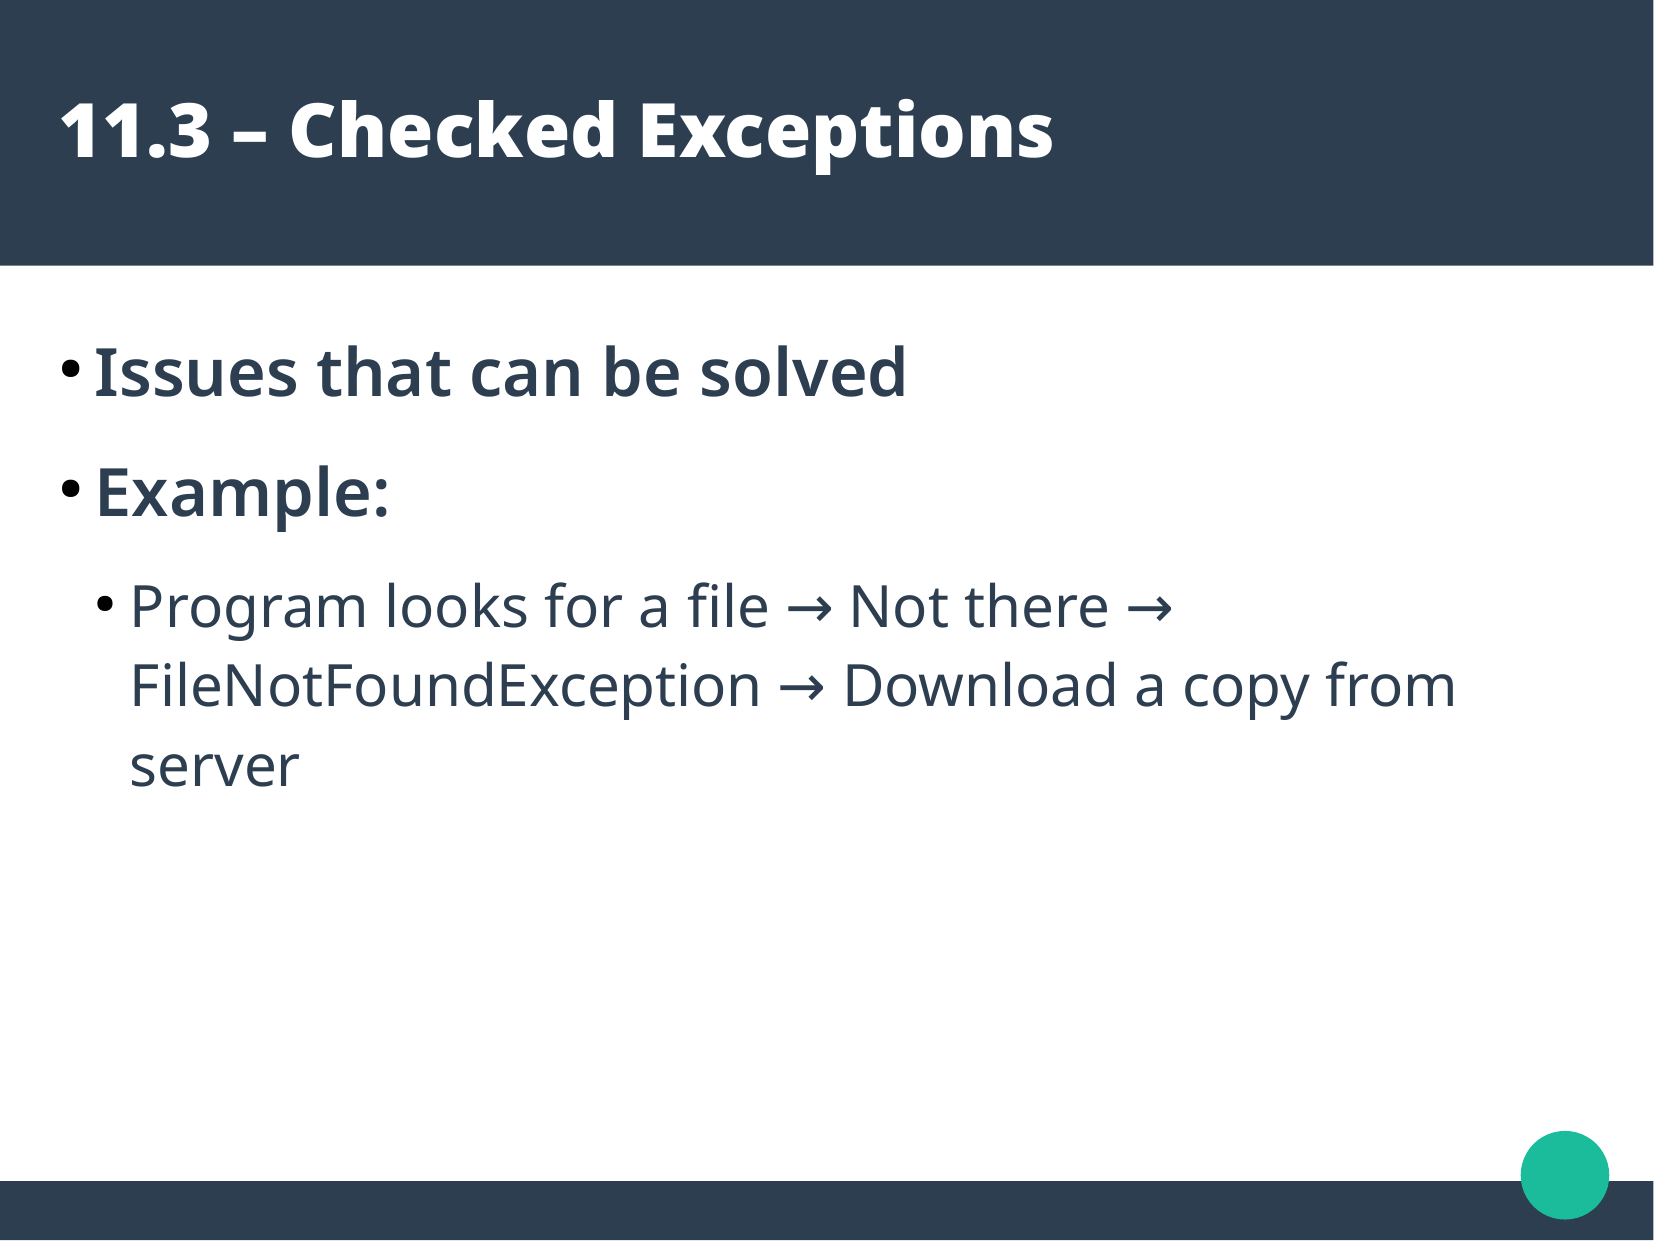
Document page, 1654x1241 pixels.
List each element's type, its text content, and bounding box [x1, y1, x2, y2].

list Issues that can be solved Example: Program looks for a file → Not there → FileNotFoundException → Download a copy from server [59, 324, 1595, 1152]
title 11.3 – Checked Exceptions [59, 49, 1595, 207]
